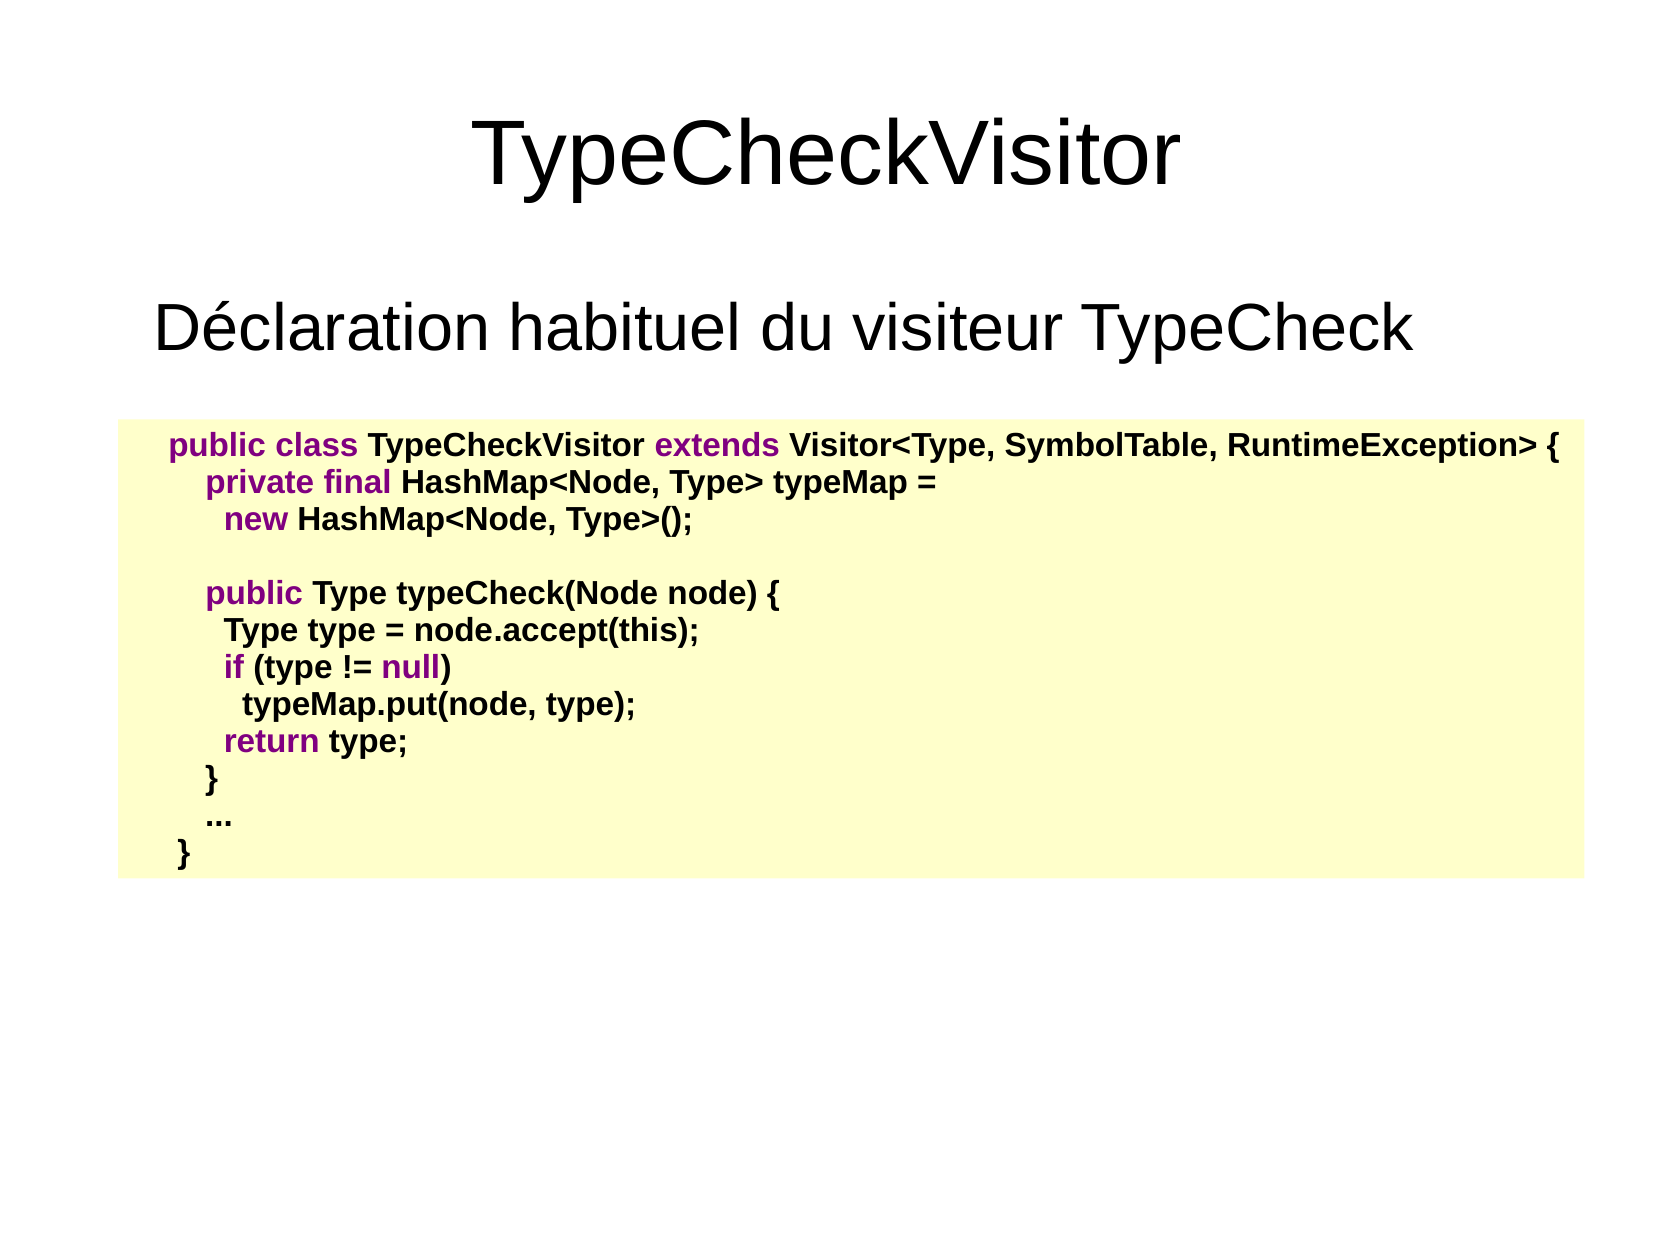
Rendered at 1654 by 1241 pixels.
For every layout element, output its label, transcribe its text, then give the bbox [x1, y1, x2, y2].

text_box public class TypeCheckVisitor extends Visitor<Type, SymbolTable, RuntimeException> { private final HashMap<Node, Type> typeMap = new HashMap<Node, Type>(); public Type typeCheck(Node node) { Type type = node.accept(this); if (type != null) typeMap.put(node, type); return type; } ... } [118, 419, 1585, 879]
title TypeCheckVisitor [82, 56, 1571, 250]
list Déclaration habituel du visiteur TypeCheck [82, 290, 1571, 384]
